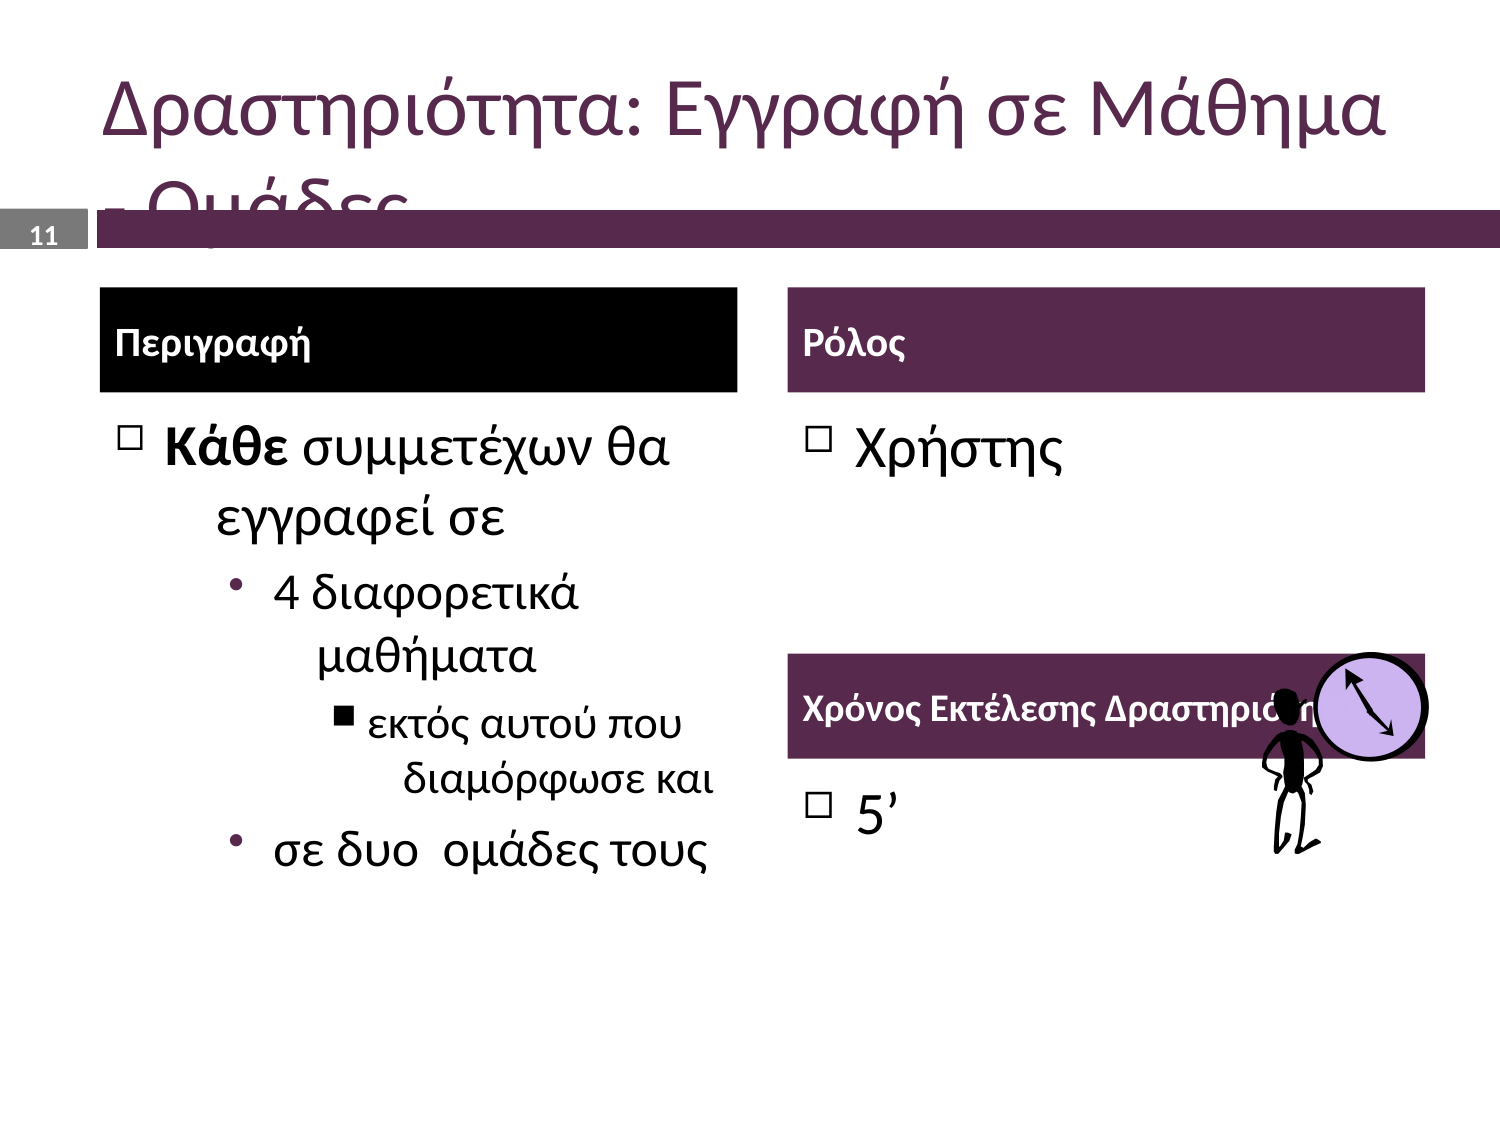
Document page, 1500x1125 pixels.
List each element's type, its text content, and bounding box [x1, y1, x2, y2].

title Δραστηριότητα: Eγγραφή σε Μάθημα - Ομάδες [87, 44, 1426, 188]
list Χρόνος Εκτέλεσης Δραστηριότητας [787, 653, 1262, 759]
list Κάθε συμμετέχων θα εγγραφεί σε 4 διαφορετικά μαθήματα εκτός αυτού που διαμόρφωσε και σε δυο ομάδες τους [99, 399, 738, 988]
list Χρήστης [787, 399, 1426, 634]
list Περιγραφή [99, 287, 738, 393]
list 5’ [787, 766, 1426, 988]
text_box [0, 208, 88, 249]
list Ρόλος [787, 287, 1426, 393]
picture [1262, 652, 1429, 854]
